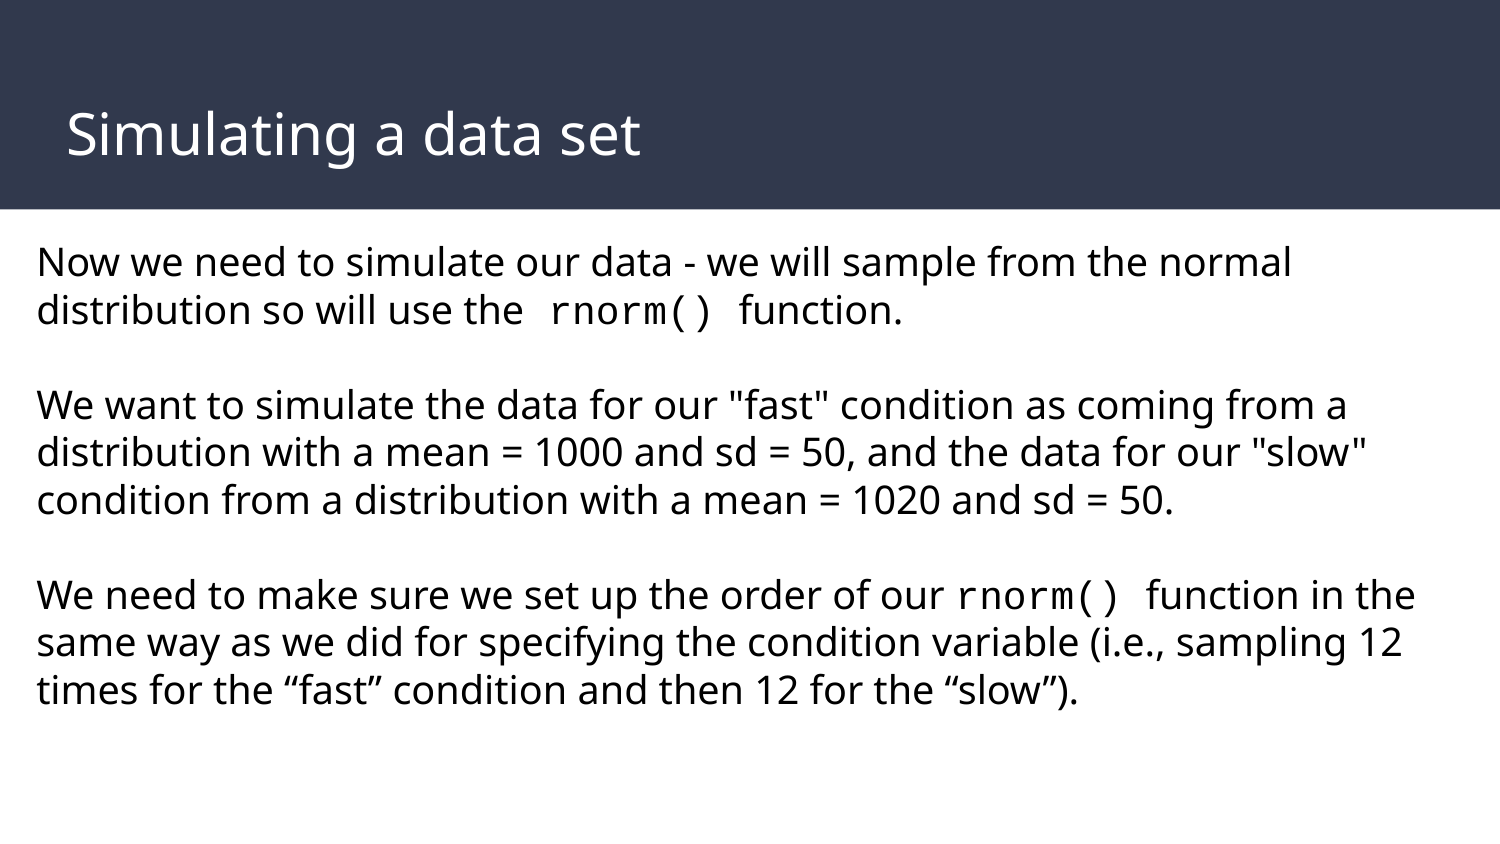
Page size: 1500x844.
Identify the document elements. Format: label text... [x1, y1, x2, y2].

text_box Now we need to simulate our data - we will sample from the normal distribution so will use the rnorm() function. We want to simulate the data for our "fast" condition as coming from a distribution with a mean = 1000 and sd = 50, and the data for our "slow" condition from a distribution with a mean = 1020 and sd = 50. We need to make sure we set up the order of our rnorm() function in the same way as we did for specifying the condition variable (i.e., sampling 12 times for the “fast” condition and then 12 for the “slow”). [21, 222, 1486, 827]
title Simulating a data set [51, 82, 1449, 185]
